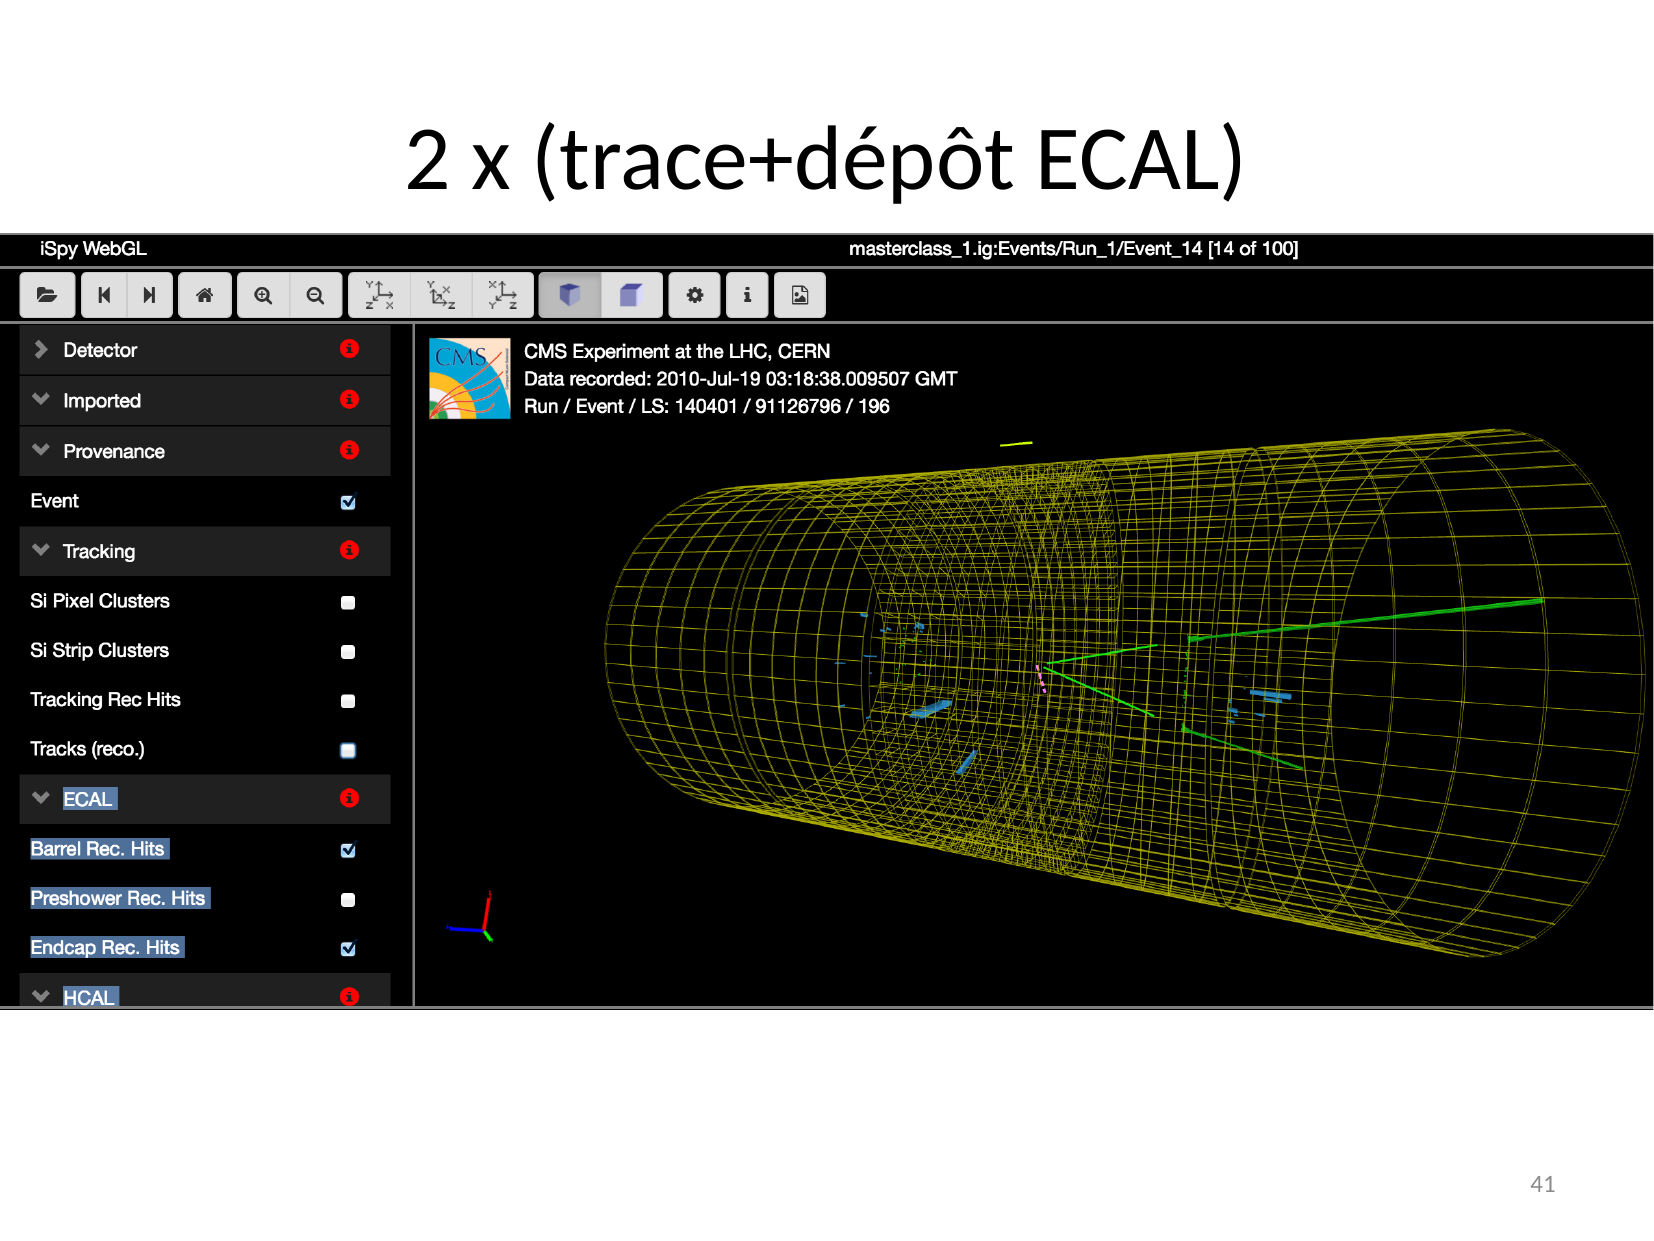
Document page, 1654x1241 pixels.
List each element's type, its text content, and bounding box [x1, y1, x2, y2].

picture [0, 233, 1654, 1011]
title 2 x (trace+dépôt ECAL) [82, 49, 1571, 233]
slide_number <numéro> [1185, 1149, 1571, 1216]
